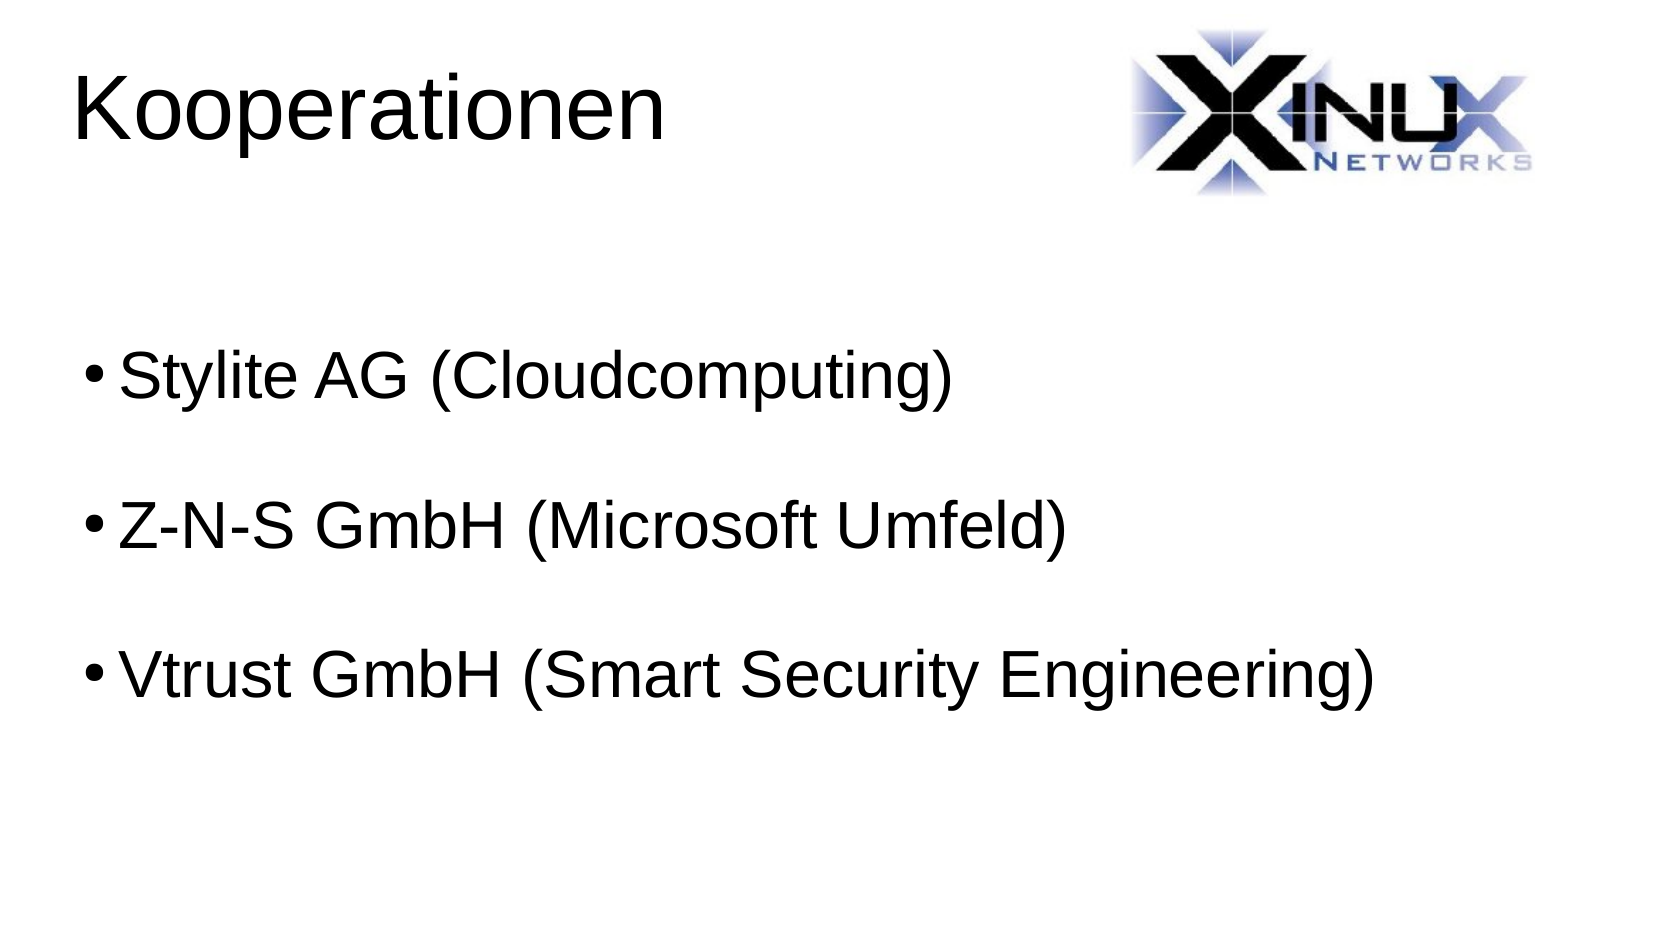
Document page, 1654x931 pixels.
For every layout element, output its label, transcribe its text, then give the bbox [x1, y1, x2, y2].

title Kooperationen [71, 30, 1021, 186]
picture [1110, 14, 1535, 215]
subtitle Stylite AG (Cloudcomputing) Z-N-S GmbH (Microsoft Umfeld) Vtrust GmbH (Smart Security Engineering) [82, 225, 1571, 901]
